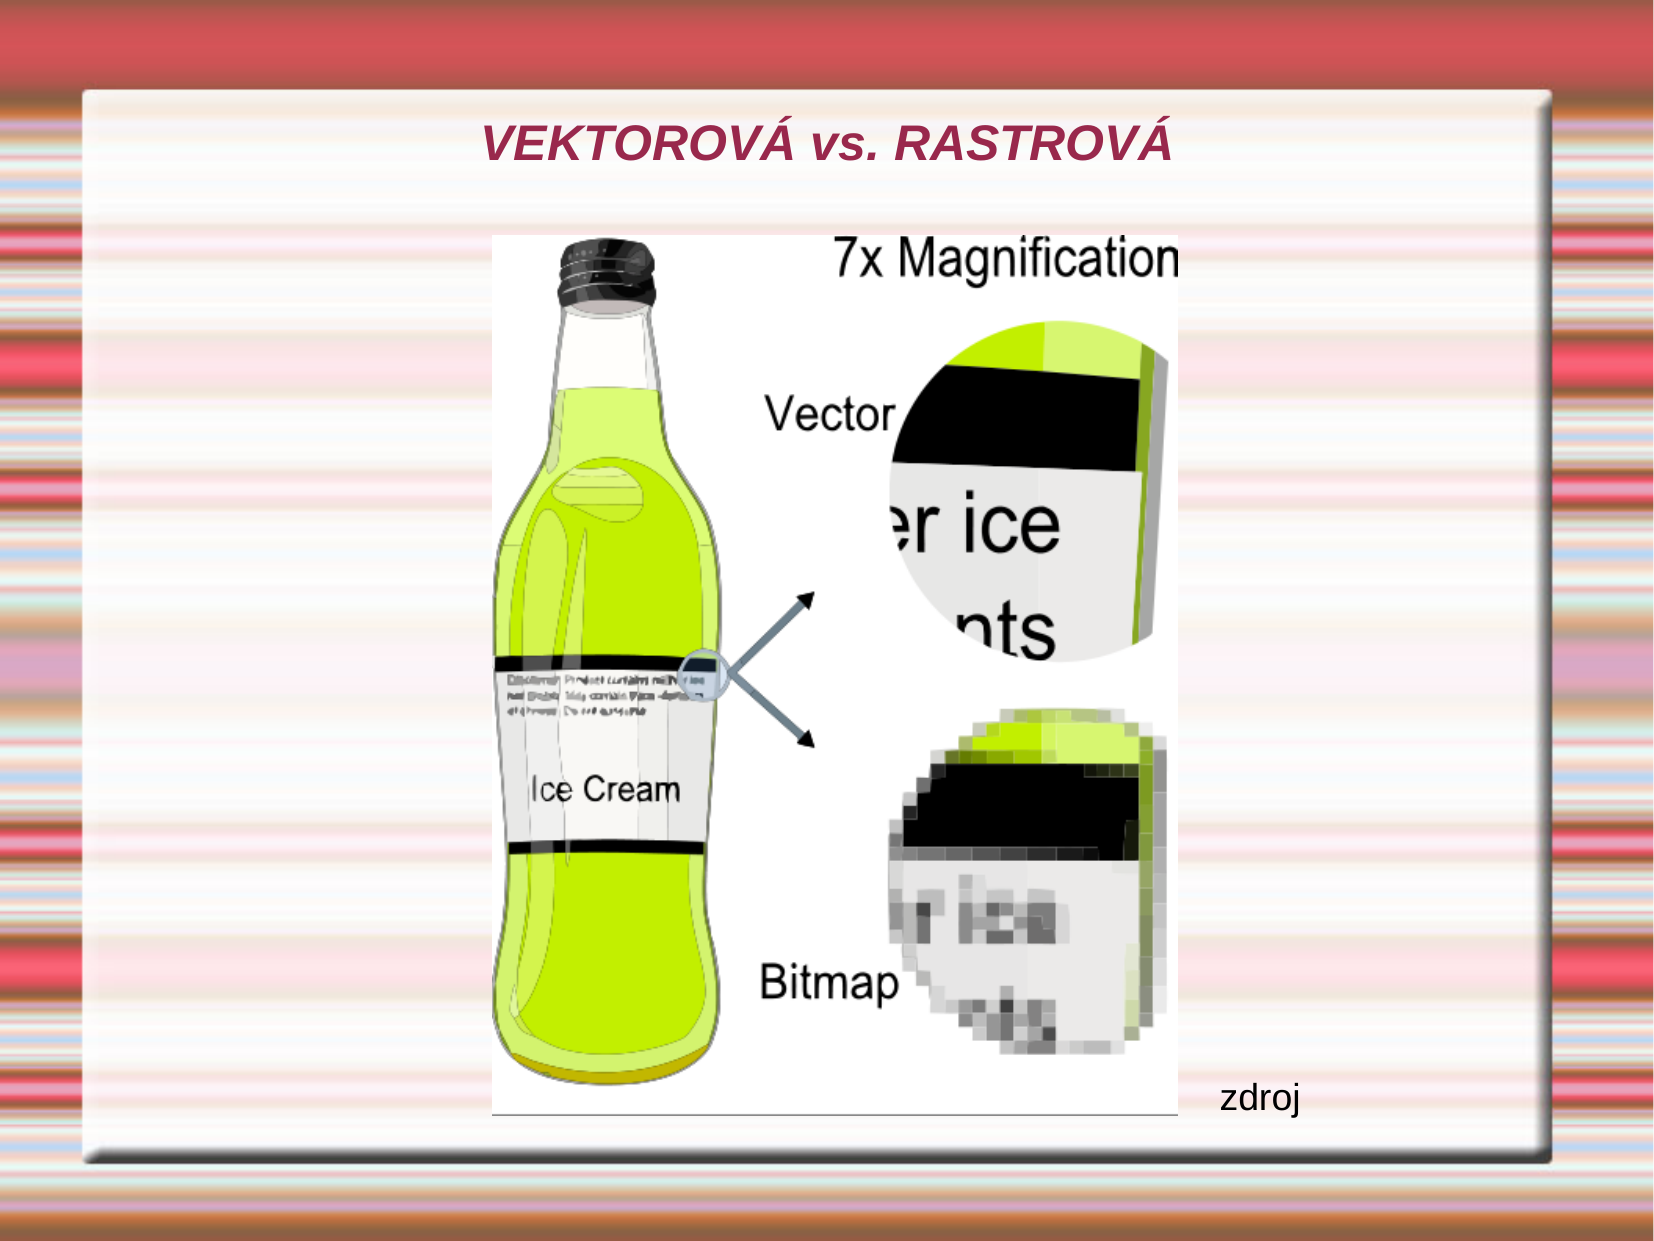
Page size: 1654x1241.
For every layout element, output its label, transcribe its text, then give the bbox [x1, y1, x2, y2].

text_box zdroj [1204, 1068, 1323, 1126]
picture [0, 0, 1654, 1241]
title VEKTOROVÁ vs. RASTROVÁ [121, 50, 1534, 237]
